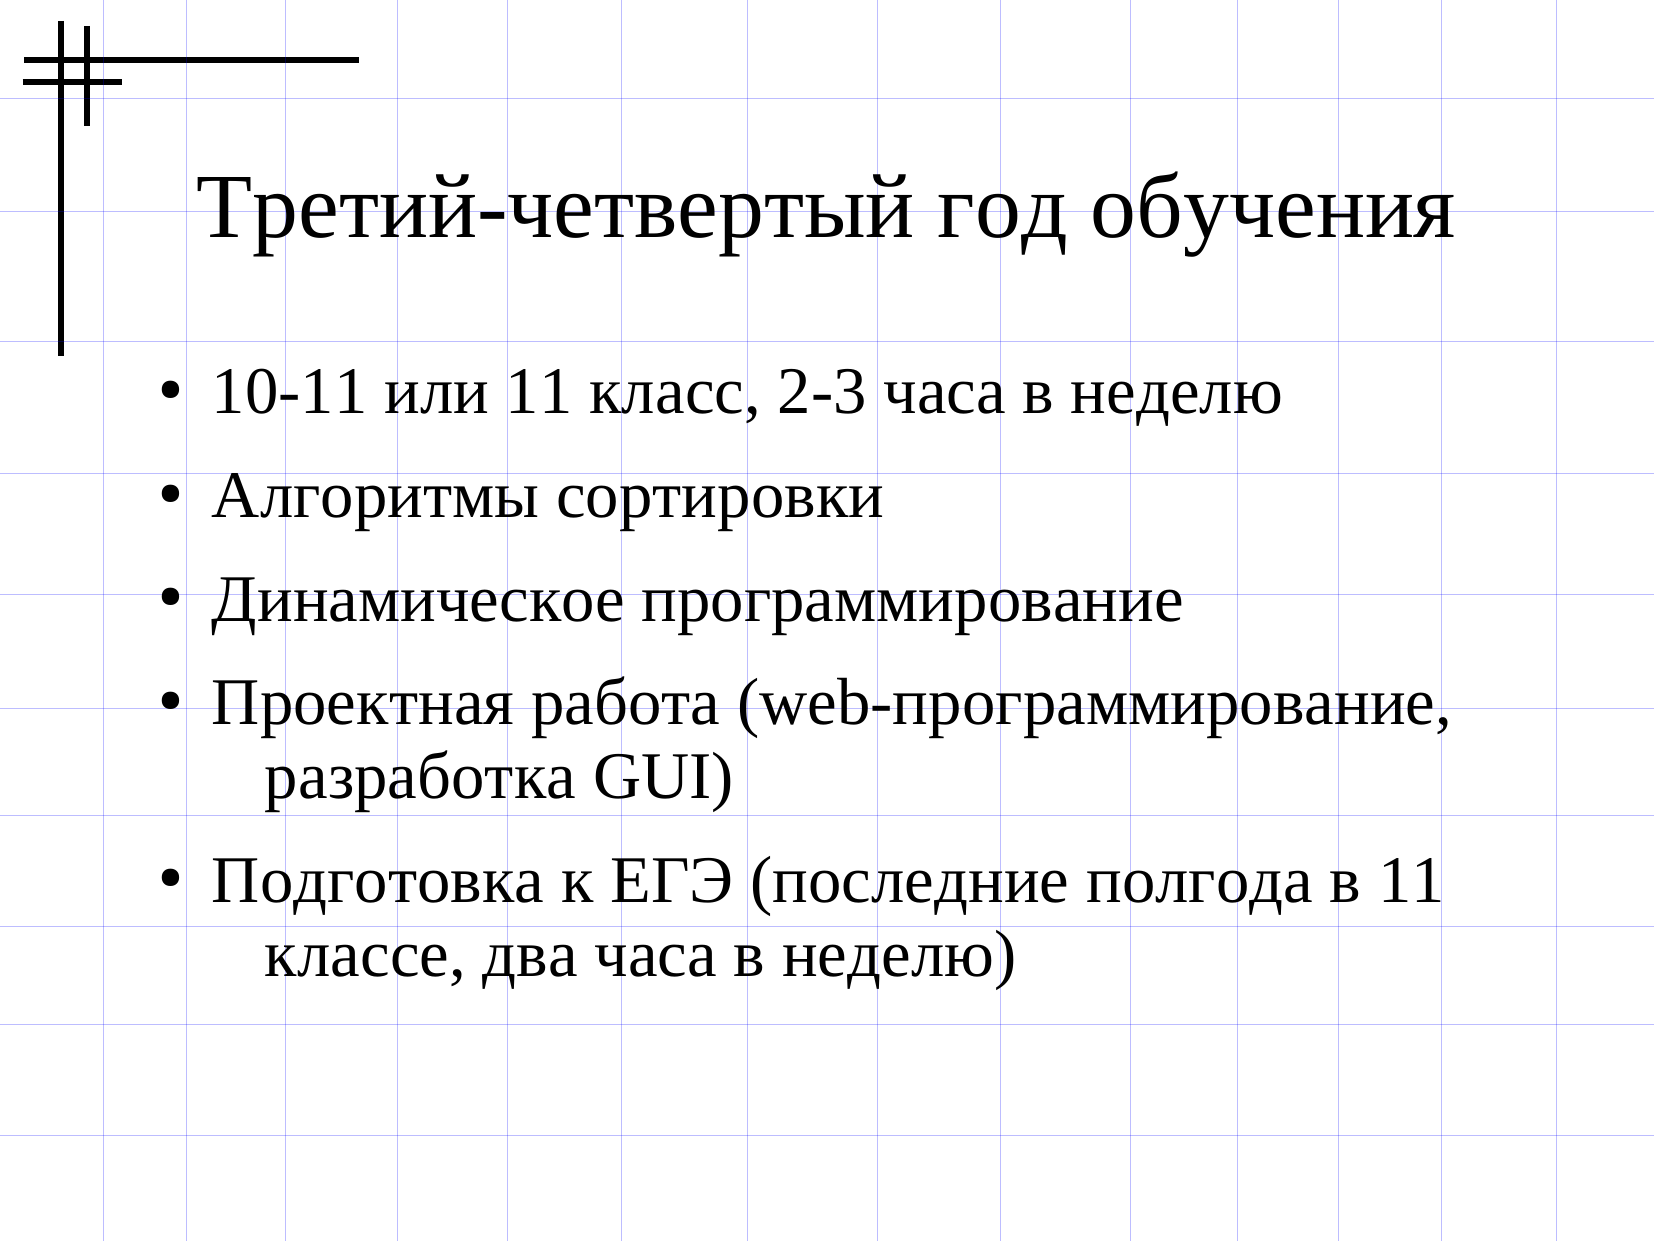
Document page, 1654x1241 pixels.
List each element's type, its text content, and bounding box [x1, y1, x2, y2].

list 10-11 или 11 класс, 2-3 часа в неделю Алгоритмы сортировки Динамическое программирование Проектная работа (web-программирование, разработка GUI) Подготовка к ЕГЭ (последние полгода в 11 классе, два часа в неделю) [123, 354, 1536, 1173]
title Третий-четвертый год обучения [121, 102, 1534, 311]
